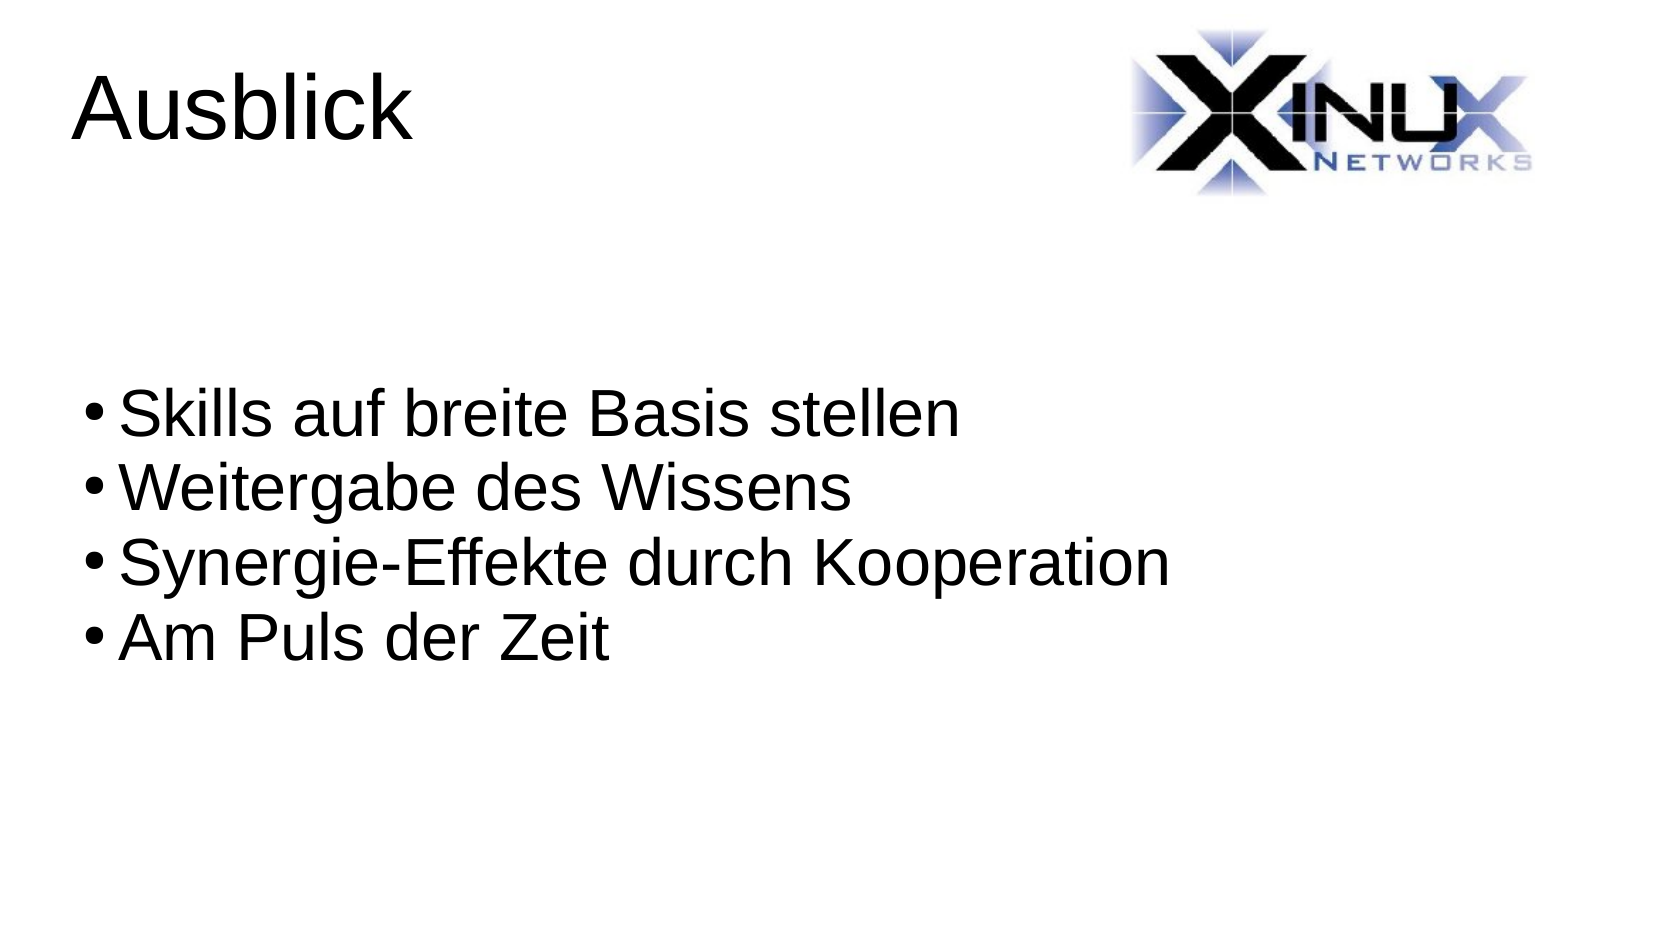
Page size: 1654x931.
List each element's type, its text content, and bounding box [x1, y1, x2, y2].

subtitle Skills auf breite Basis stellen Weitergabe des Wissens Synergie-Effekte durch Kooperation Am Puls der Zeit [82, 225, 1571, 901]
picture [1110, 14, 1535, 215]
title Ausblick [71, 30, 1021, 186]
